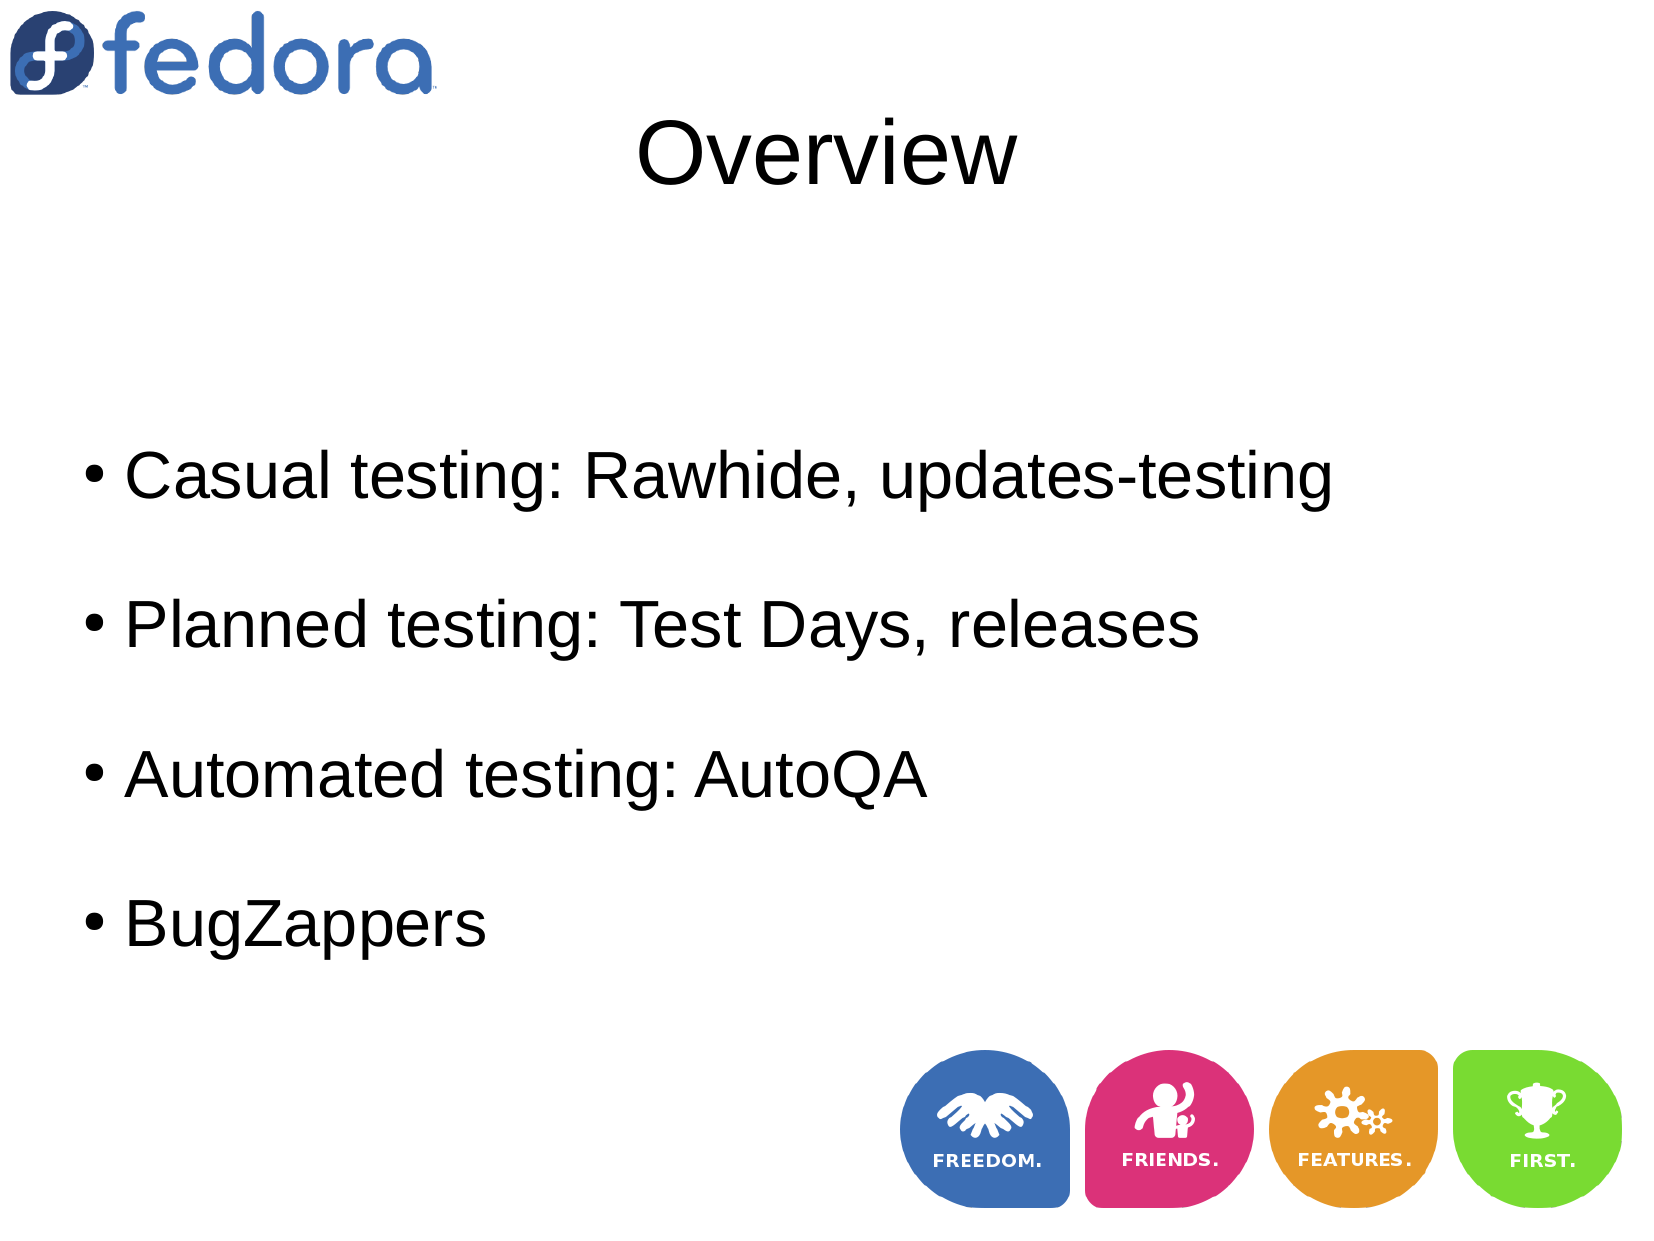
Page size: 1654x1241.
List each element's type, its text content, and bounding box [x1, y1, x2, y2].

picture [900, 1050, 1622, 1208]
title Overview [82, 49, 1571, 257]
subtitle Casual testing: Rawhide, updates-testing Planned testing: Test Days, releases Automated testing: AutoQA BugZappers [82, 290, 1571, 1109]
picture [10, 10, 437, 95]
